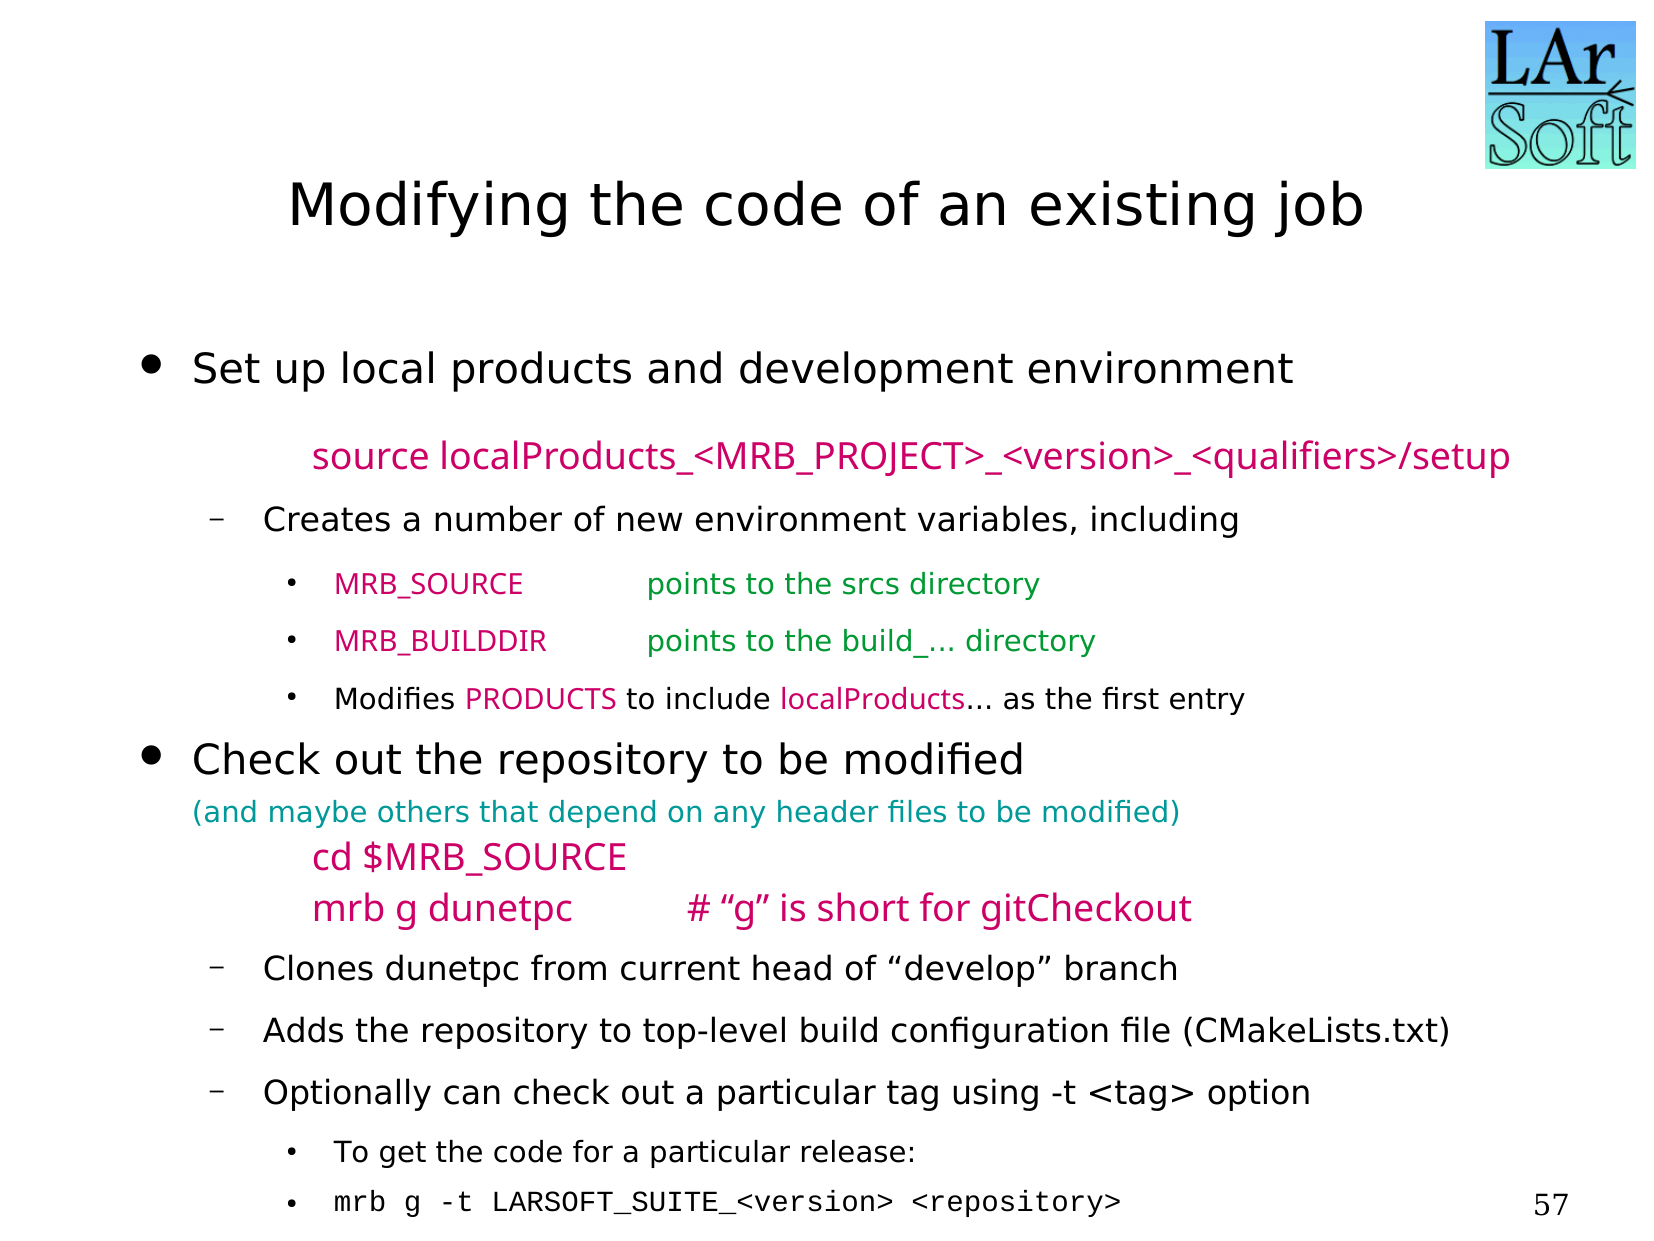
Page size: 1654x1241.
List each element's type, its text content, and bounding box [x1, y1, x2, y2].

text_box source localProducts_<MRB_PROJECT>_<version>_<qualifiers>/setup [297, 421, 1566, 481]
text_box cd $MRB_SOURCE mrb g dunetpc # “g” is short for gitCheckout [297, 823, 1219, 926]
list Set up local products and development environment Creates a number of new environment variables, including MRB_SOURCE points to the srcs directory MRB_BUILDDIR points to the build_... directory Modifies PRODUCTS to include localProducts... as the first entry Check out the repository to be modified (and maybe others that depend on any header files to be modified) Clones dunetpc from current head of “develop” branch Adds the repository to top-level build configuration file (CMakeLists.txt) Optionally can check out a particular tag using -t <tag> option To get the code for a particular release: mrb g -t LARSOFT_SUITE_<version> <repository> [121, 344, 1533, 1202]
picture [1485, 21, 1636, 169]
title Modifying the code of an existing job [121, 102, 1533, 310]
